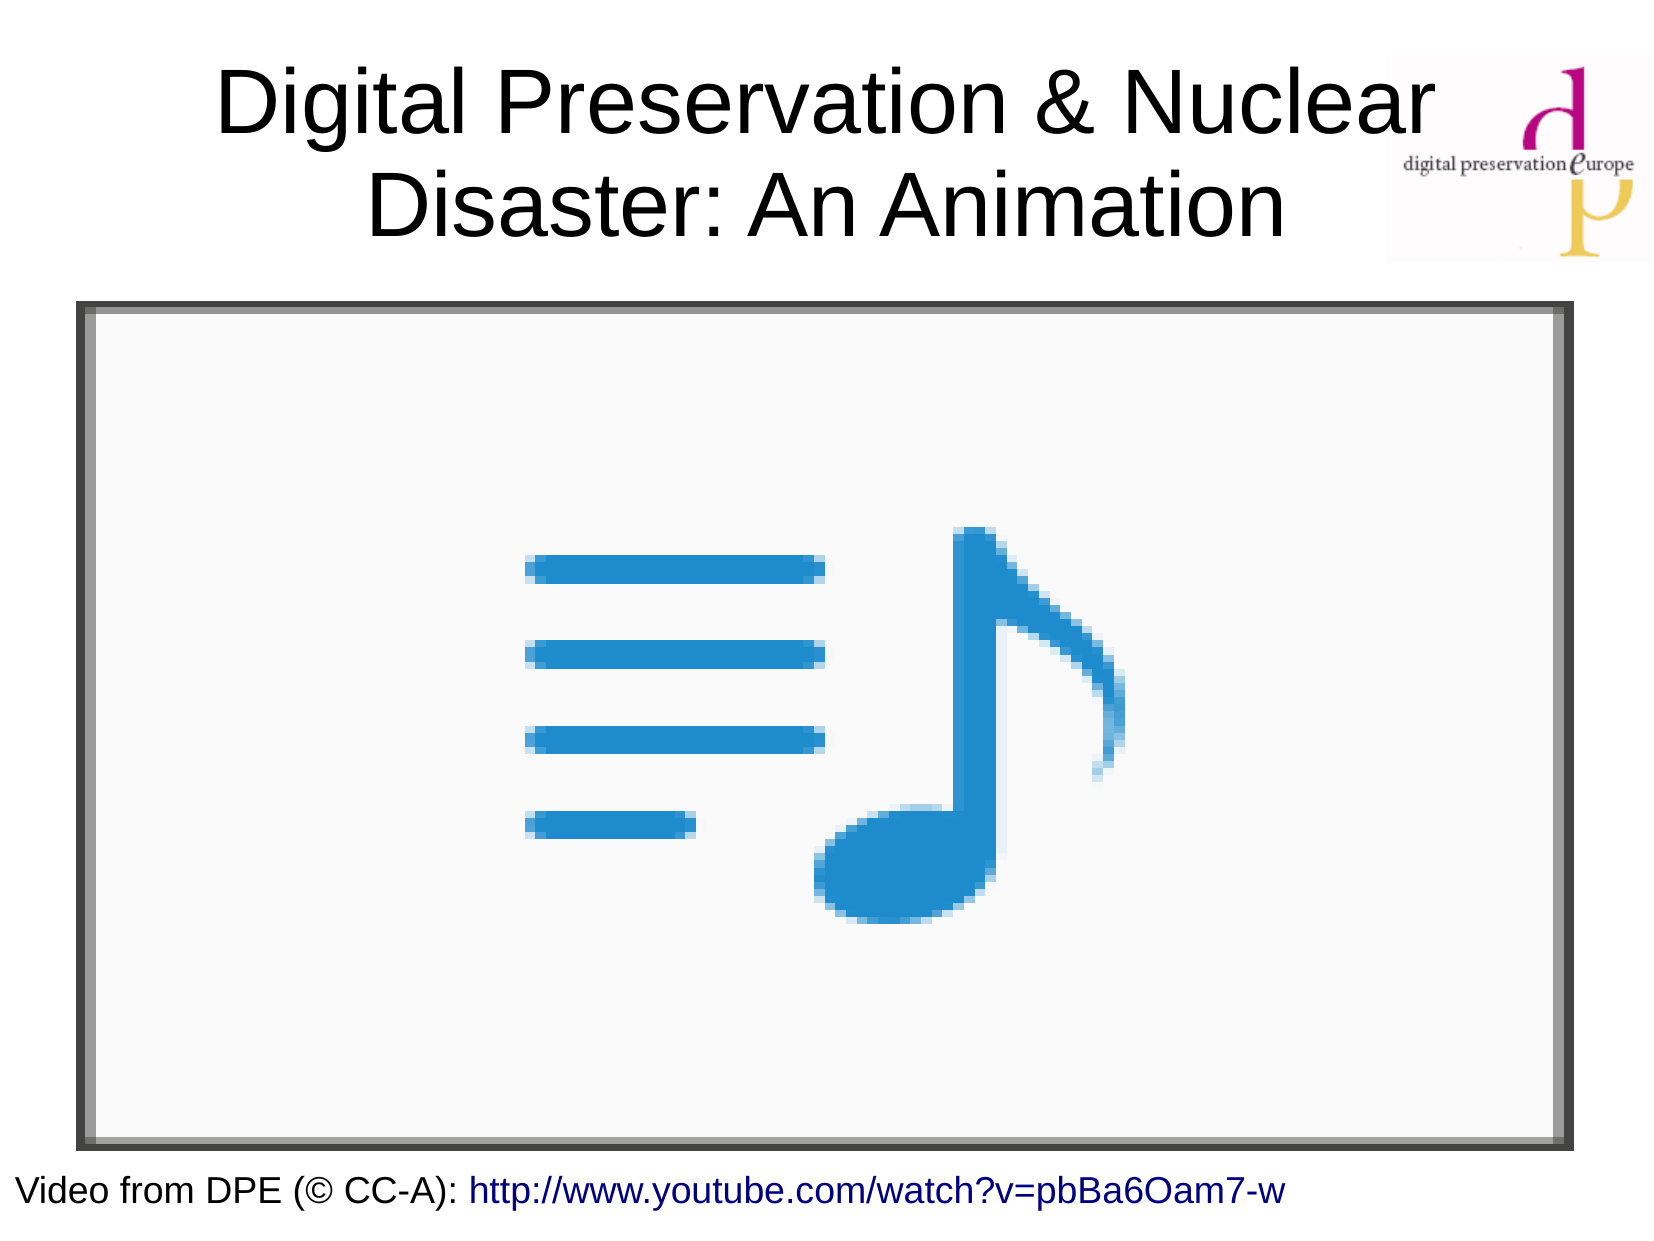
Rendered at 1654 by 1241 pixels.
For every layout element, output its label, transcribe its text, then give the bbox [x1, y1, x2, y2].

text_box Video from DPE (© CC-A): http://www.youtube.com/watch?v=pbBa6Oam7-w [0, 1162, 1301, 1241]
picture [1571, 56, 1654, 263]
text_box [75, 300, 1576, 1153]
title Digital Preservation & Nuclear Disaster: An Animation [82, 39, 1571, 267]
